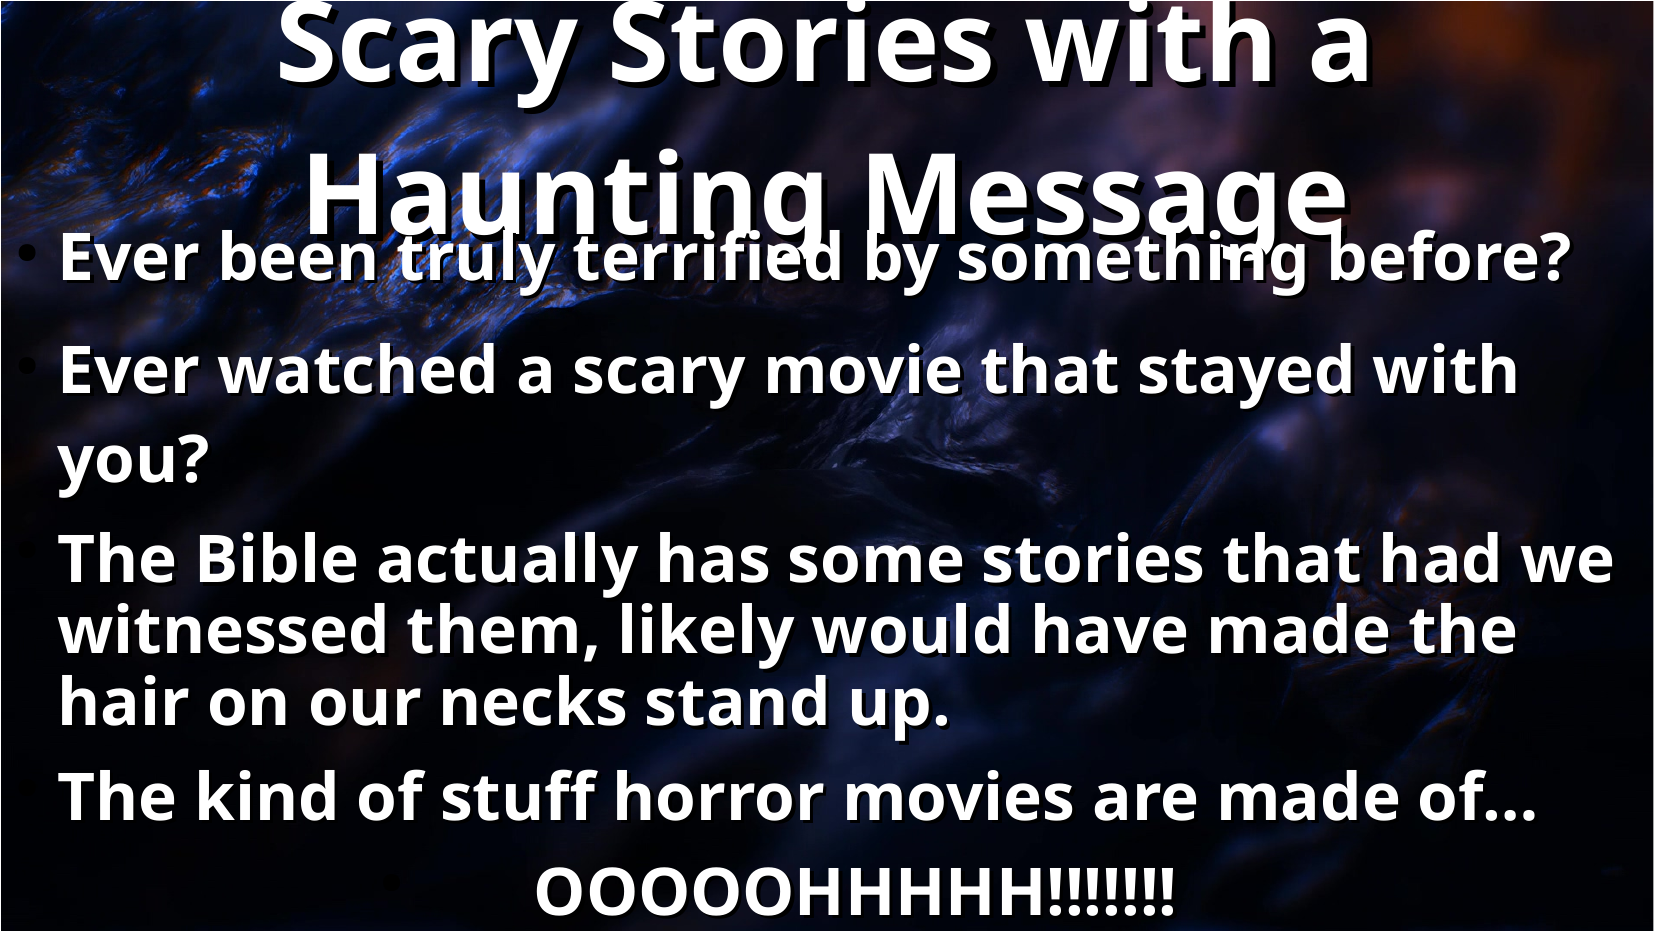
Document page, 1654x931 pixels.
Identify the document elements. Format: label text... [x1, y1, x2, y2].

title Scary Stories with a Haunting Message [1, 0, 1651, 210]
list Ever been truly terrified by something before? Ever watched a scary movie that stayed with you? The Bible actually has some stories that had we witnessed them, likely would have made the hair on our necks stand up. The kind of stuff horror movies are made of… OOOOOHHHHH!!!!!!! [1, 210, 1654, 931]
